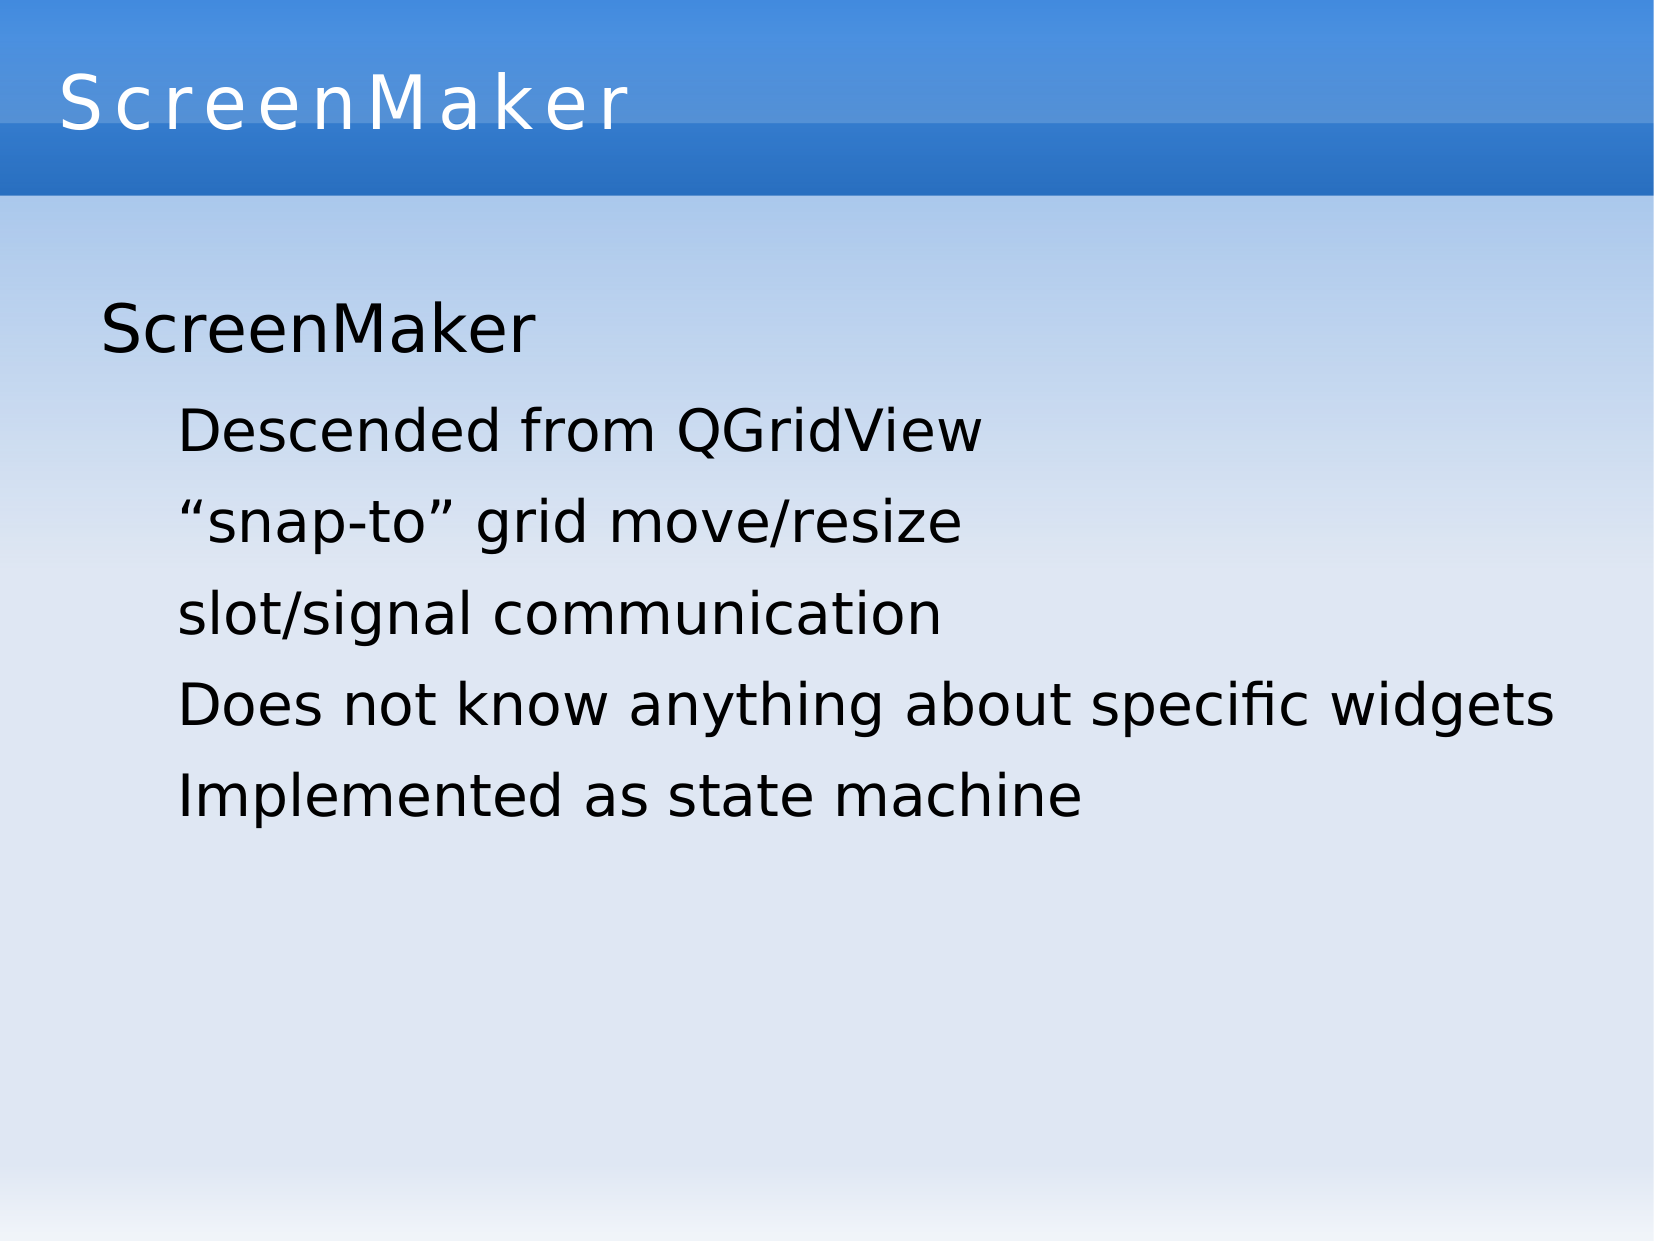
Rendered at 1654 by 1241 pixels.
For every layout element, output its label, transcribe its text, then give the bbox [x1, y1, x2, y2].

list ScreenMaker Descended from QGridView “snap-to” grid move/resize slot/signal communication Does not know anything about specific widgets Implemented as state machine [82, 290, 1571, 1109]
picture [0, 0, 1654, 1241]
title ScreenMaker [59, 29, 1270, 178]
